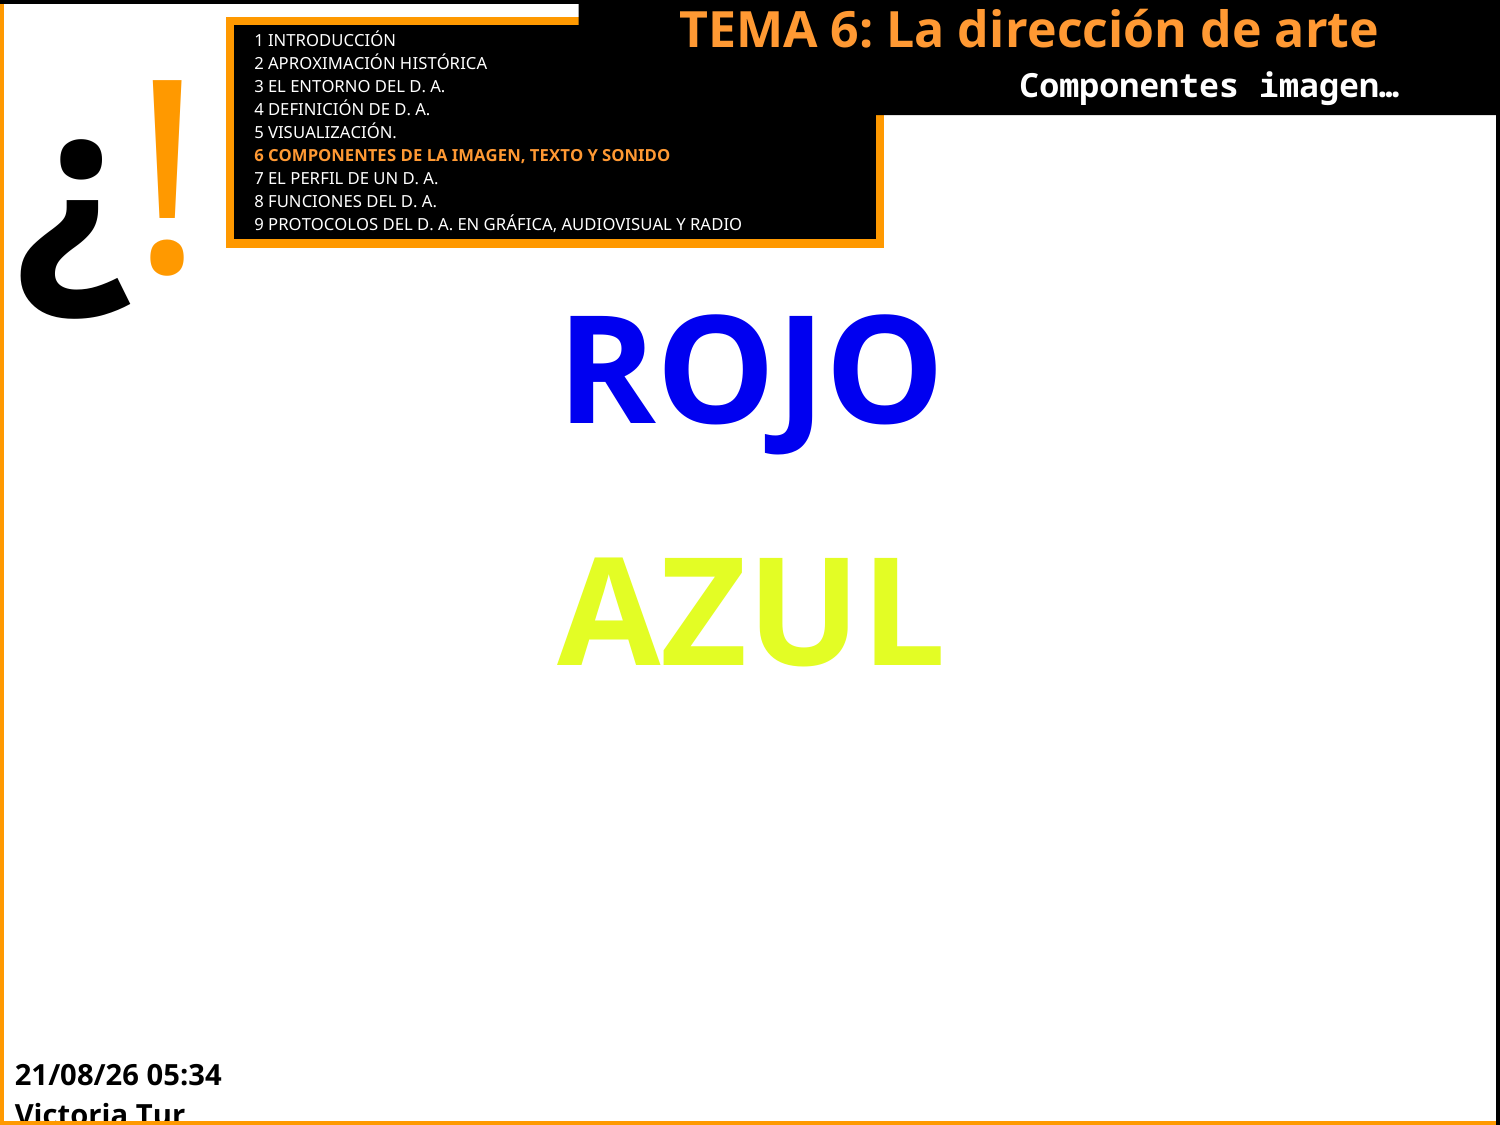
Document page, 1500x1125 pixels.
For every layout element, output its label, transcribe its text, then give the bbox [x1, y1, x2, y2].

text_box 1 INTRODUCCIÓN 2 APROXIMACIÓN HISTÓRICA 3 EL ENTORNO DEL D. A. 4 DEFINICIÓN DE D. A. 5 VISUALIZACIÓN. 6 COMPONENTES DE LA IMAGEN, TEXTO Y SONIDO 7 EL PERFIL DE UN D. A. 8 FUNCIONES DEL D. A. 9 PROTOCOLOS DEL D. A. EN GRÁFICA, AUDIOVISUAL Y RADIO [230, 20, 880, 244]
list ROJO AZUL [76, 255, 1427, 1025]
text_box TEMA 6: La dirección de arte Componentes imagen… [578, 0, 1500, 116]
